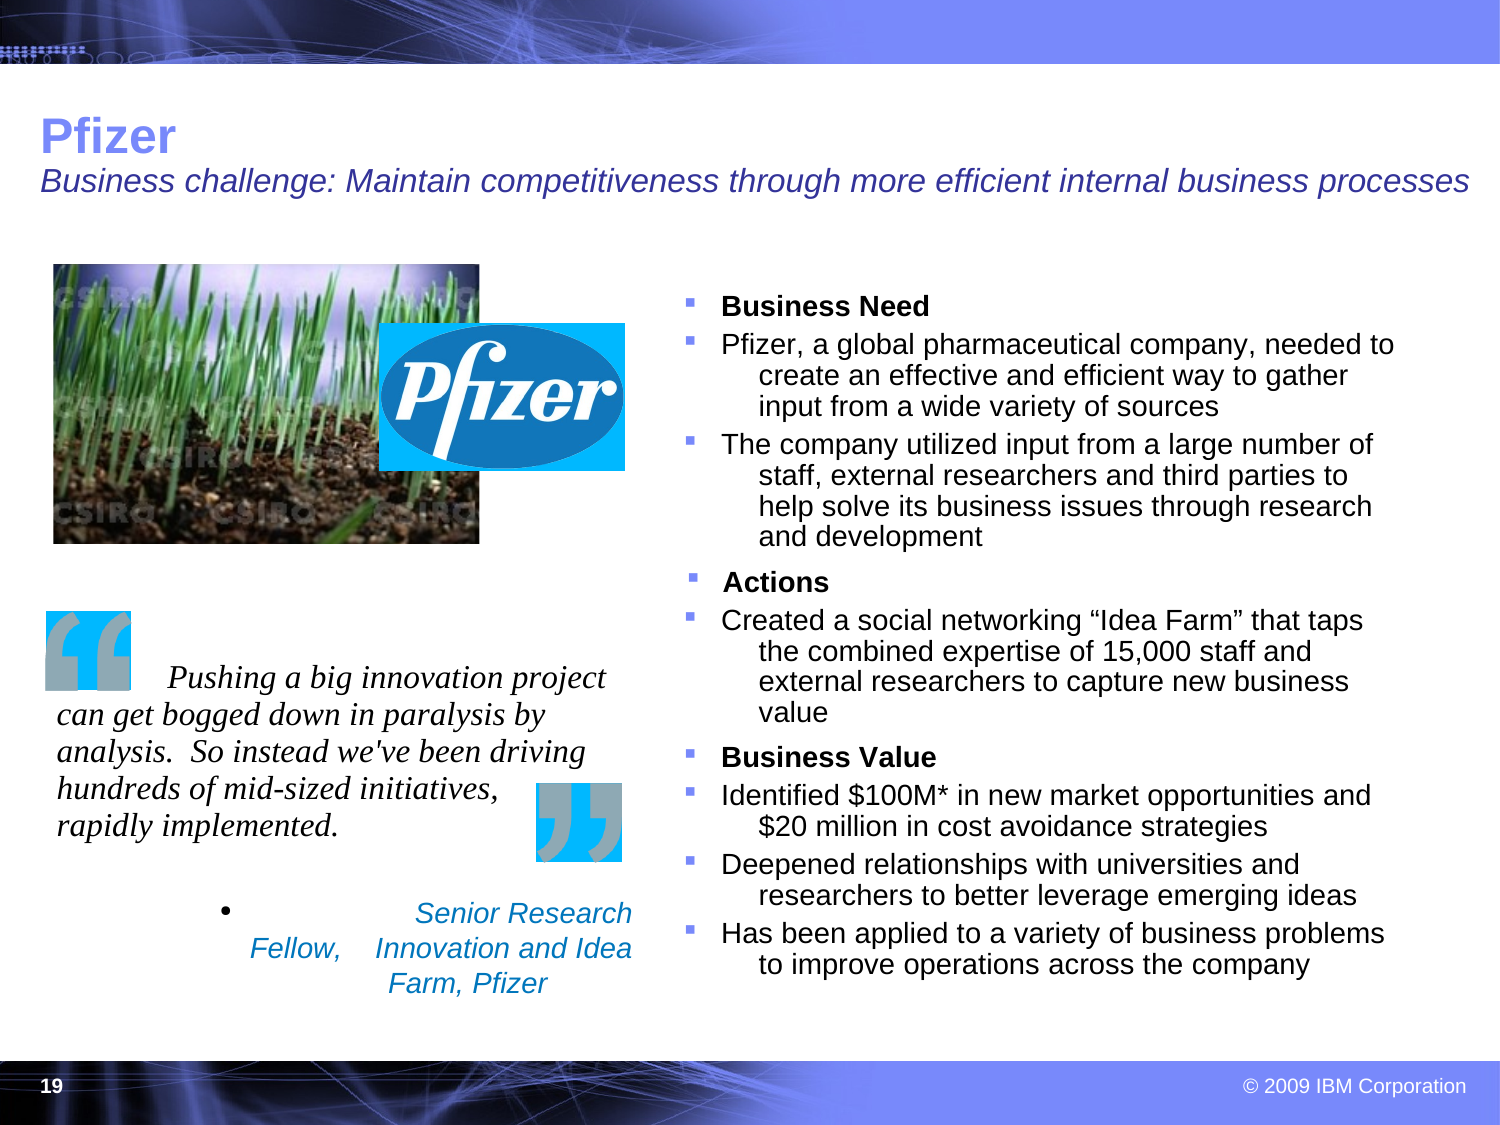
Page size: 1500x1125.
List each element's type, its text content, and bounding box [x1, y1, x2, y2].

picture [53, 264, 480, 544]
list Business Need Pfizer, a global pharmaceutical company, needed to create an effective and efficient way to gather input from a wide variety of sources The company utilized input from a large number of staff, external researchers and third parties to help solve its business issues through research and development Actions Created a social networking “Idea Farm” that taps the combined expertise of 15,000 staff and external researchers to capture new business value Business Value Identified $100M* in new market opportunities and $20 million in cost avoidance strategies Deepened relationships with universities and researchers to better leverage emerging ideas Has been applied to a variety of business problems to improve operations across the company [668, 284, 1421, 1036]
picture [0, 0, 1500, 64]
picture [539, 783, 571, 863]
picture [590, 783, 622, 863]
text_box Pushing a big innovation project can get bogged down in paralysis by analysis. So instead we've been driving hundreds of mid-sized initiatives, rapidly implemented. Senior Research Fellow, Innovation and Idea Farm, Pfizer [41, 650, 648, 1014]
title Pfizer Business challenge: Maintain competitiveness through more efficient internal business processes [25, 103, 1500, 210]
picture [0, 1061, 1500, 1125]
picture [98, 613, 132, 691]
picture [382, 325, 623, 468]
picture [45, 613, 79, 691]
